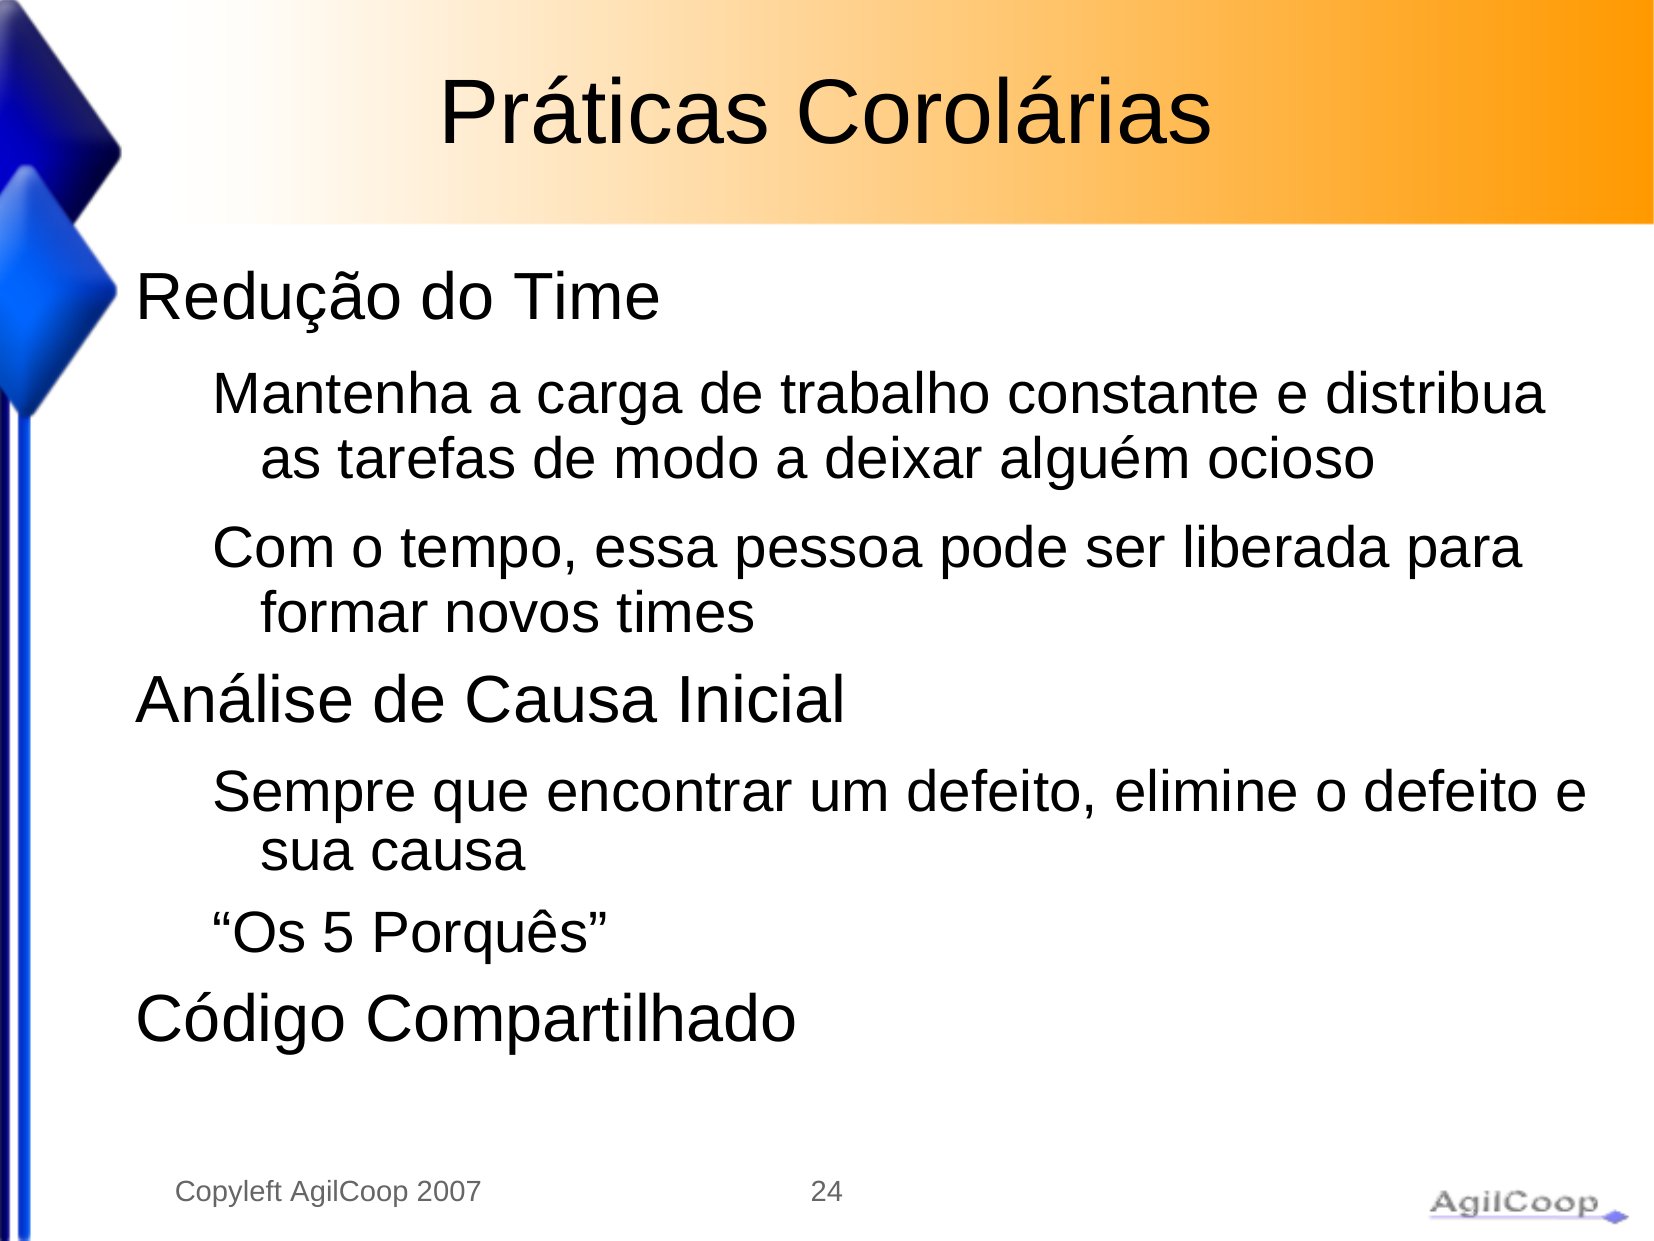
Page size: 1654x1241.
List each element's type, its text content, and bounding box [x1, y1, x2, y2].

list Redução do Time Mantenha a carga de trabalho constante e distribua as tarefas de modo a deixar alguém ocioso Com o tempo, essa pessoa pode ser liberada para formar novos times Análise de Causa Inicial Sempre que encontrar um defeito, elimine o defeito e sua causa “Os 5 Porquês” Código Compartilhado [118, 271, 1607, 1123]
picture [0, 0, 1654, 1241]
title Práticas Corolárias [82, 8, 1571, 216]
